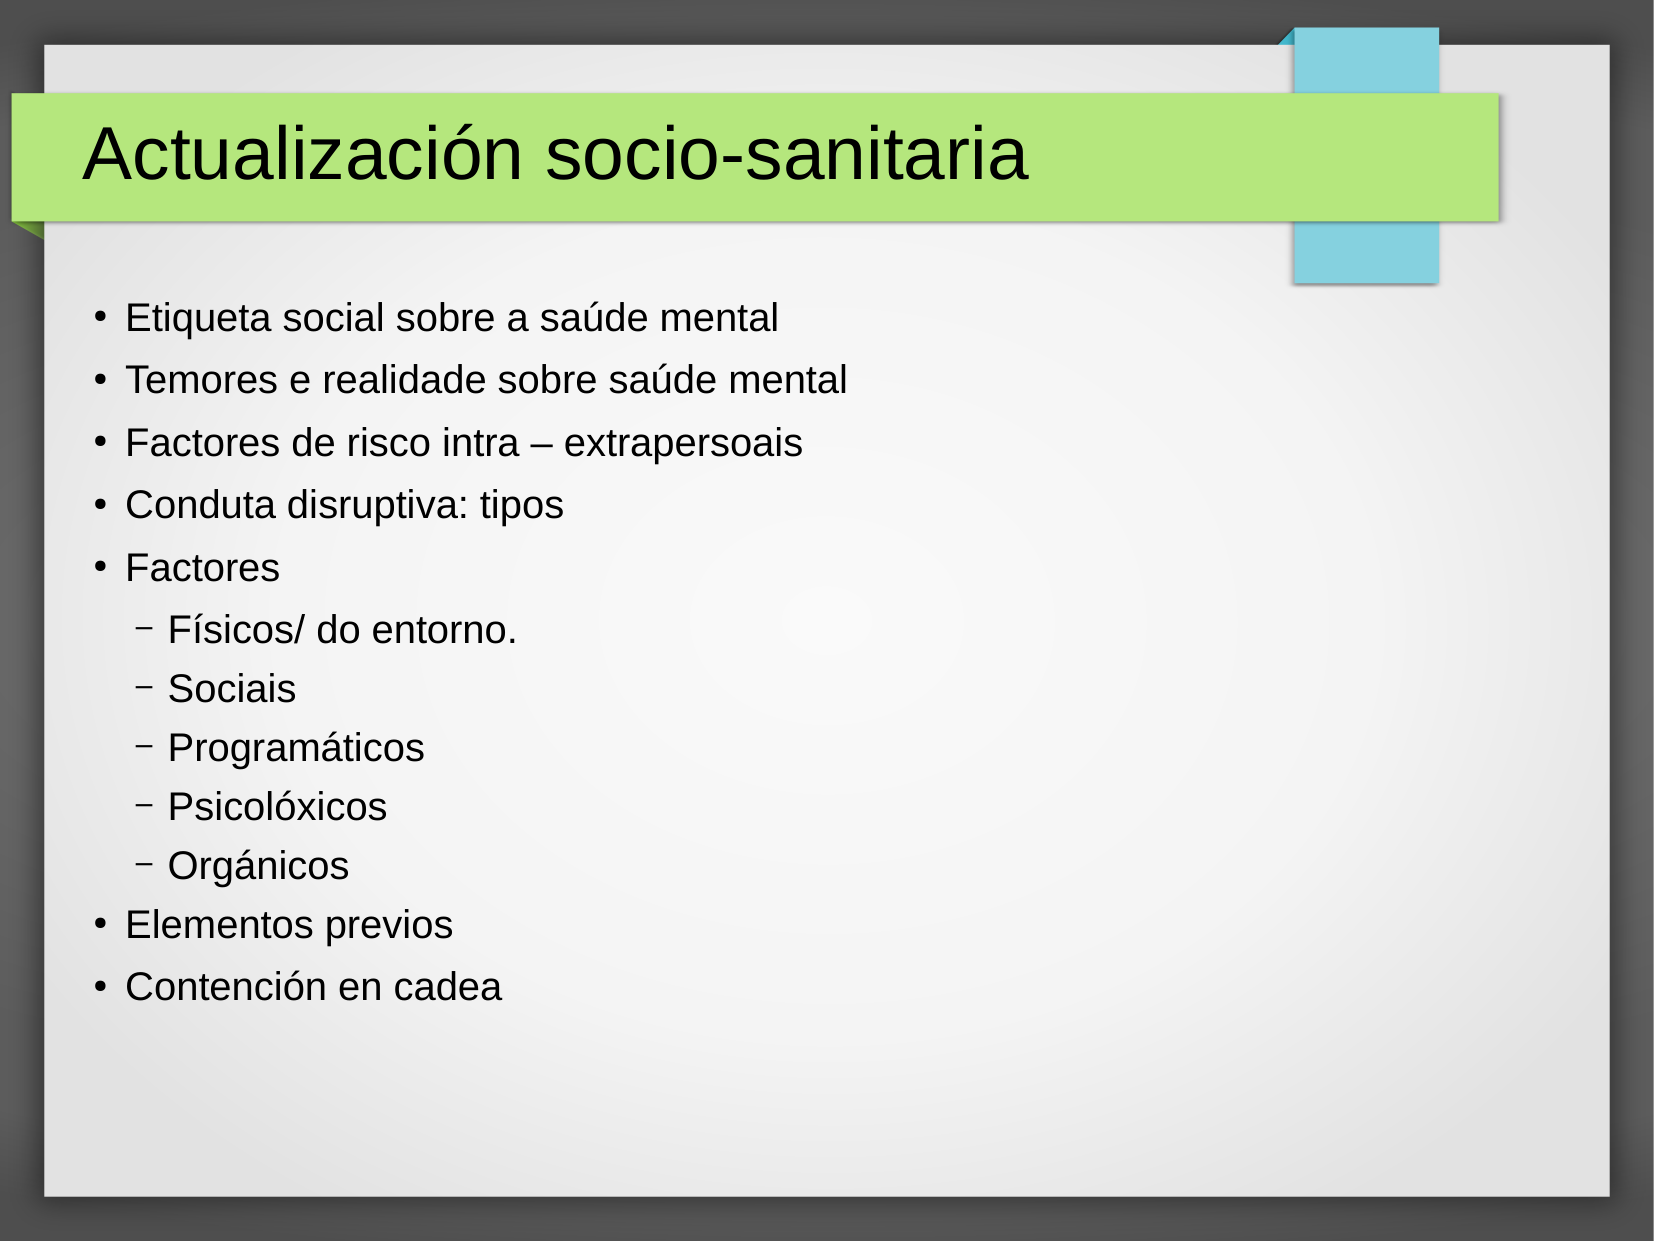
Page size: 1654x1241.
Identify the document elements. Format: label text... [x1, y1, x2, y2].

picture [0, 0, 1654, 1241]
list Etiqueta social sobre a saúde mental Temores e realidade sobre saúde mental Factores de risco intra – extrapersoais Conduta disruptiva: tipos Factores Físicos/ do entorno. Sociais Programáticos Psicolóxicos Orgánicos Elementos previos Contención en cadea [82, 295, 1571, 1015]
title Actualización socio-sanitaria [82, 94, 1264, 213]
